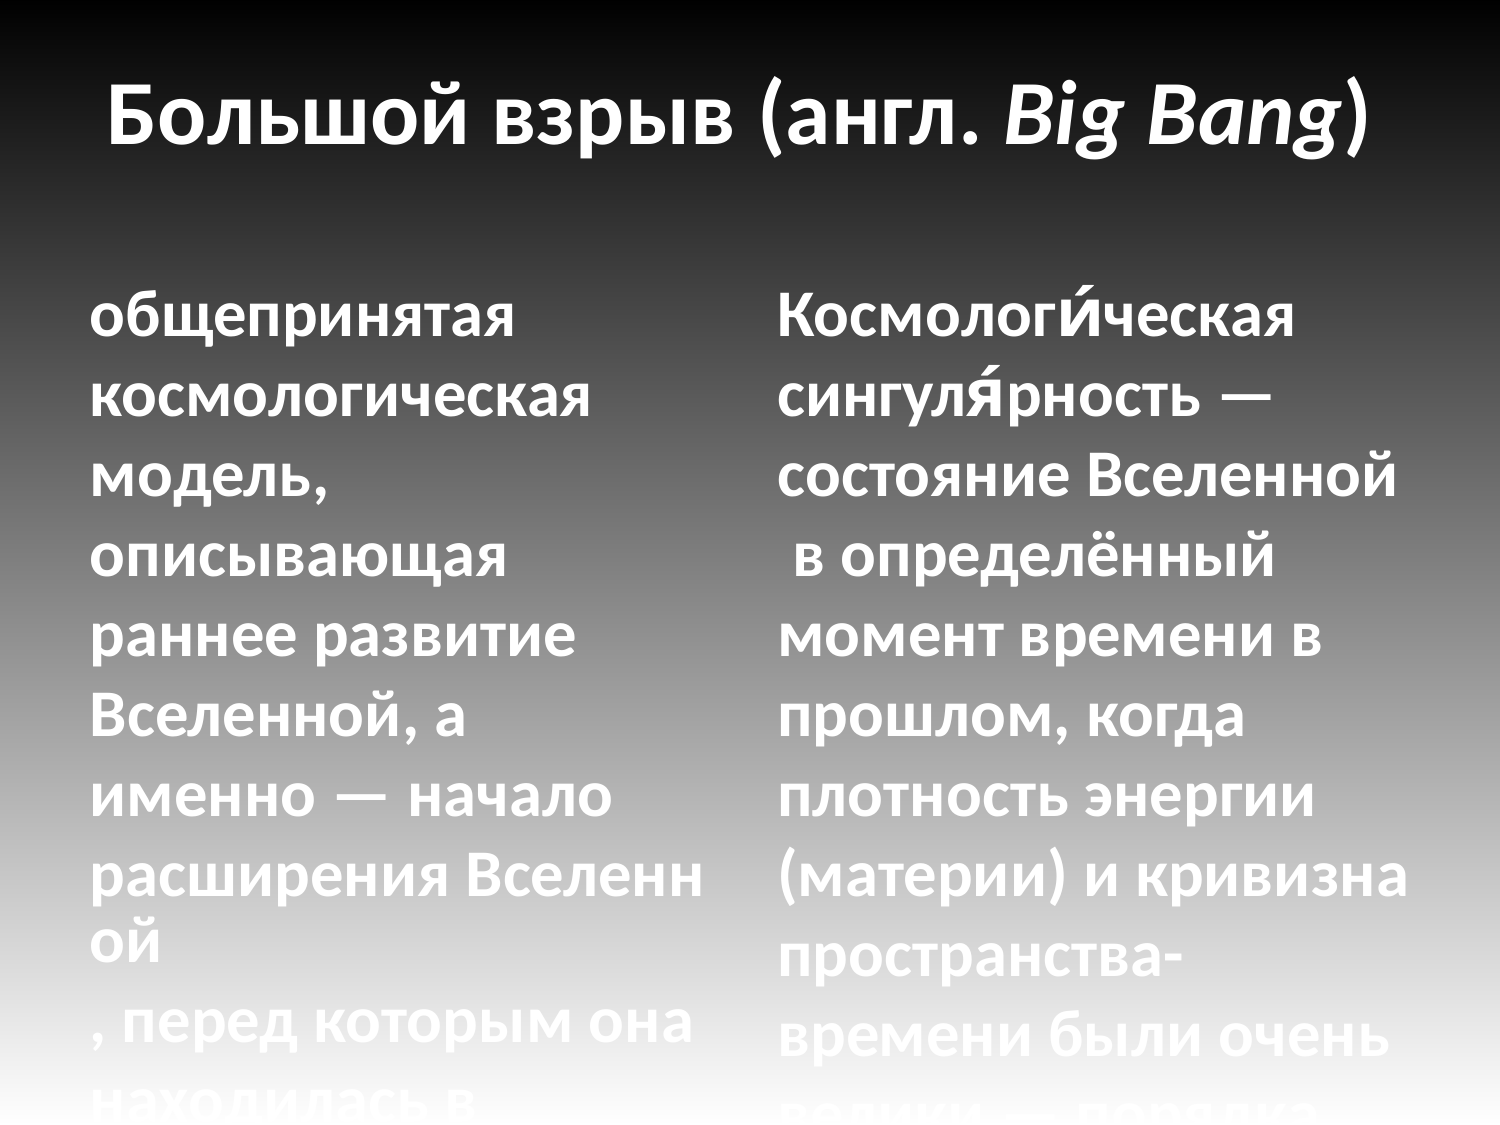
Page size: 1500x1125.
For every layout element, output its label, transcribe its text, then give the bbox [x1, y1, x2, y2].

title Большой взрыв (англ. Big Bang) [75, 45, 1425, 233]
list общепринятая космологическая модель, описывающая раннее развитие Вселенной, а именно — начало расширения Вселенной, перед которым она находилась в сингулярном состоянии. [75, 262, 738, 1005]
list Космологи́ческая сингуля́рность — состояние Вселенной в определённый момент времени в прошлом, когда плотность энергии (материи) и кривизна пространства-времени были очень велики — порядка планковских значений. [762, 262, 1425, 1005]
